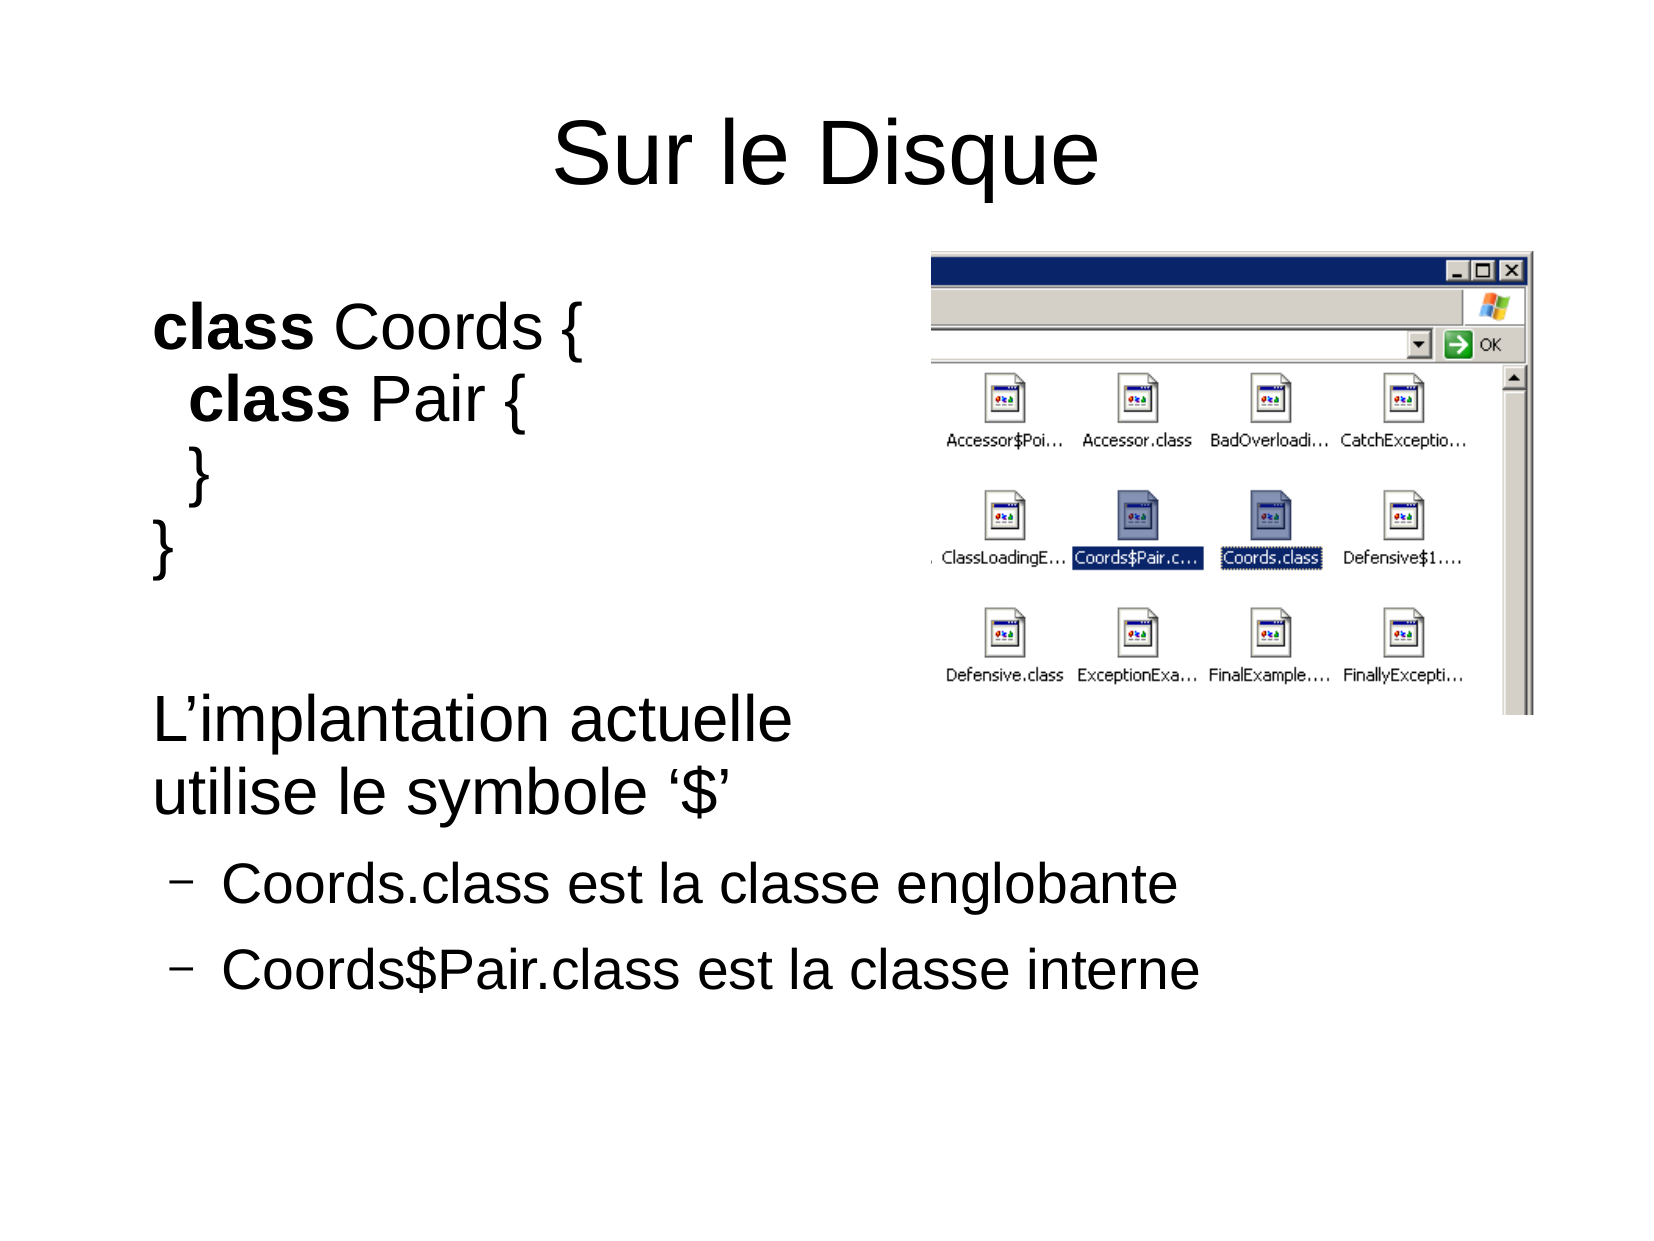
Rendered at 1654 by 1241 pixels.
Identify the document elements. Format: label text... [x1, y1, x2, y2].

title Sur le Disque [82, 49, 1571, 257]
picture [931, 251, 1534, 715]
list class Coords { class Pair { } } L’implantation actuelle utilise le symbole ‘$’ Coords.class est la classe englobante Coords$Pair.class est la classe interne [82, 290, 1571, 1010]
